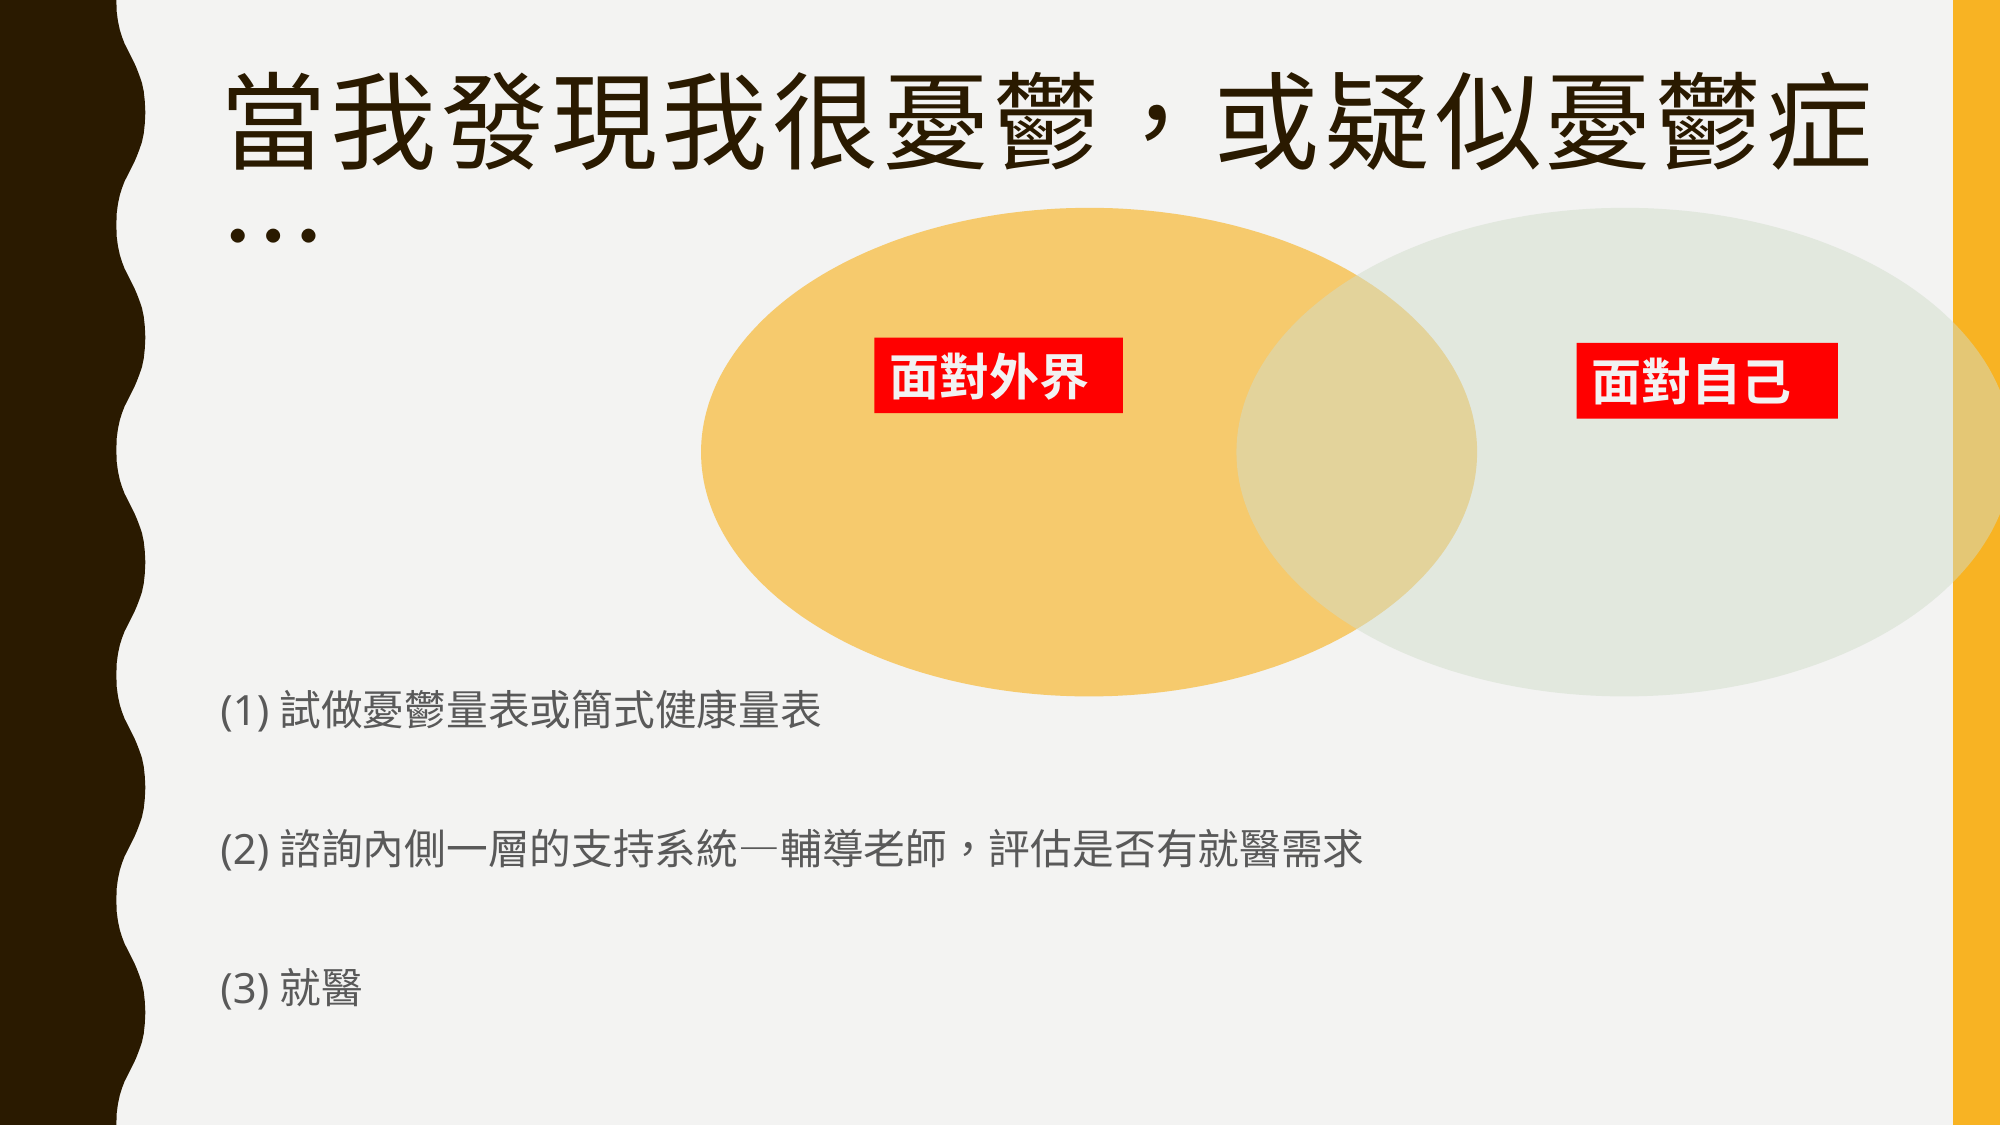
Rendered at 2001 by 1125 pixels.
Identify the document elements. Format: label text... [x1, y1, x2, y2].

text_box 面對外界 [874, 337, 1123, 414]
title 當我發現我很憂鬱，或疑似憂鬱症… [205, 62, 1985, 308]
text_box 面對自己 [1576, 342, 1838, 419]
list (1)試做憂鬱量表或簡式健康量表 (2)諮詢內側一層的支持系統—輔導老師，評估是否有就醫需求 (3)就醫 [205, 670, 1938, 1027]
text_box [701, 207, 2000, 697]
